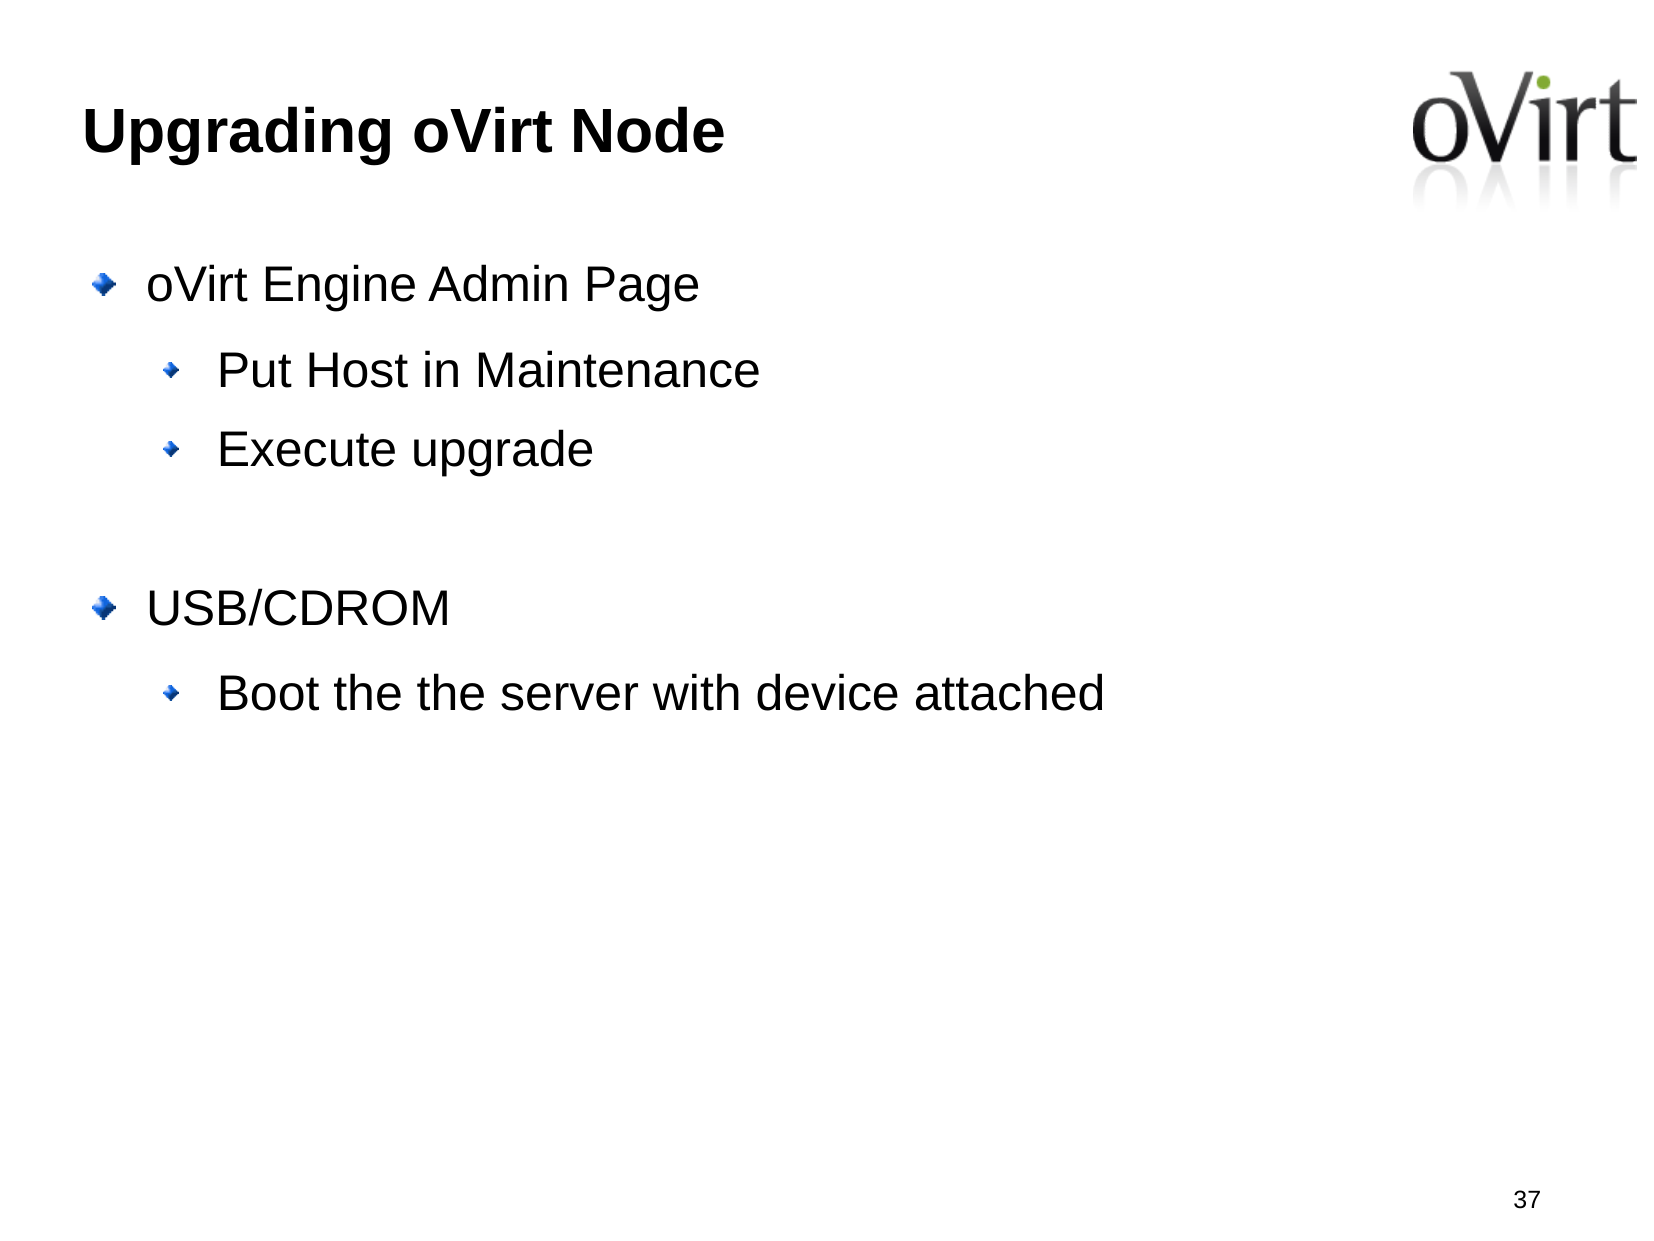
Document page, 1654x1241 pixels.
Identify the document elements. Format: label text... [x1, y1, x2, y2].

picture [1413, 63, 1637, 212]
title Upgrading oVirt Node [82, 37, 1378, 226]
list oVirt Engine Admin Page Put Host in Maintenance Execute upgrade USB/CDROM Boot the the server with device attached [75, 256, 1564, 1202]
